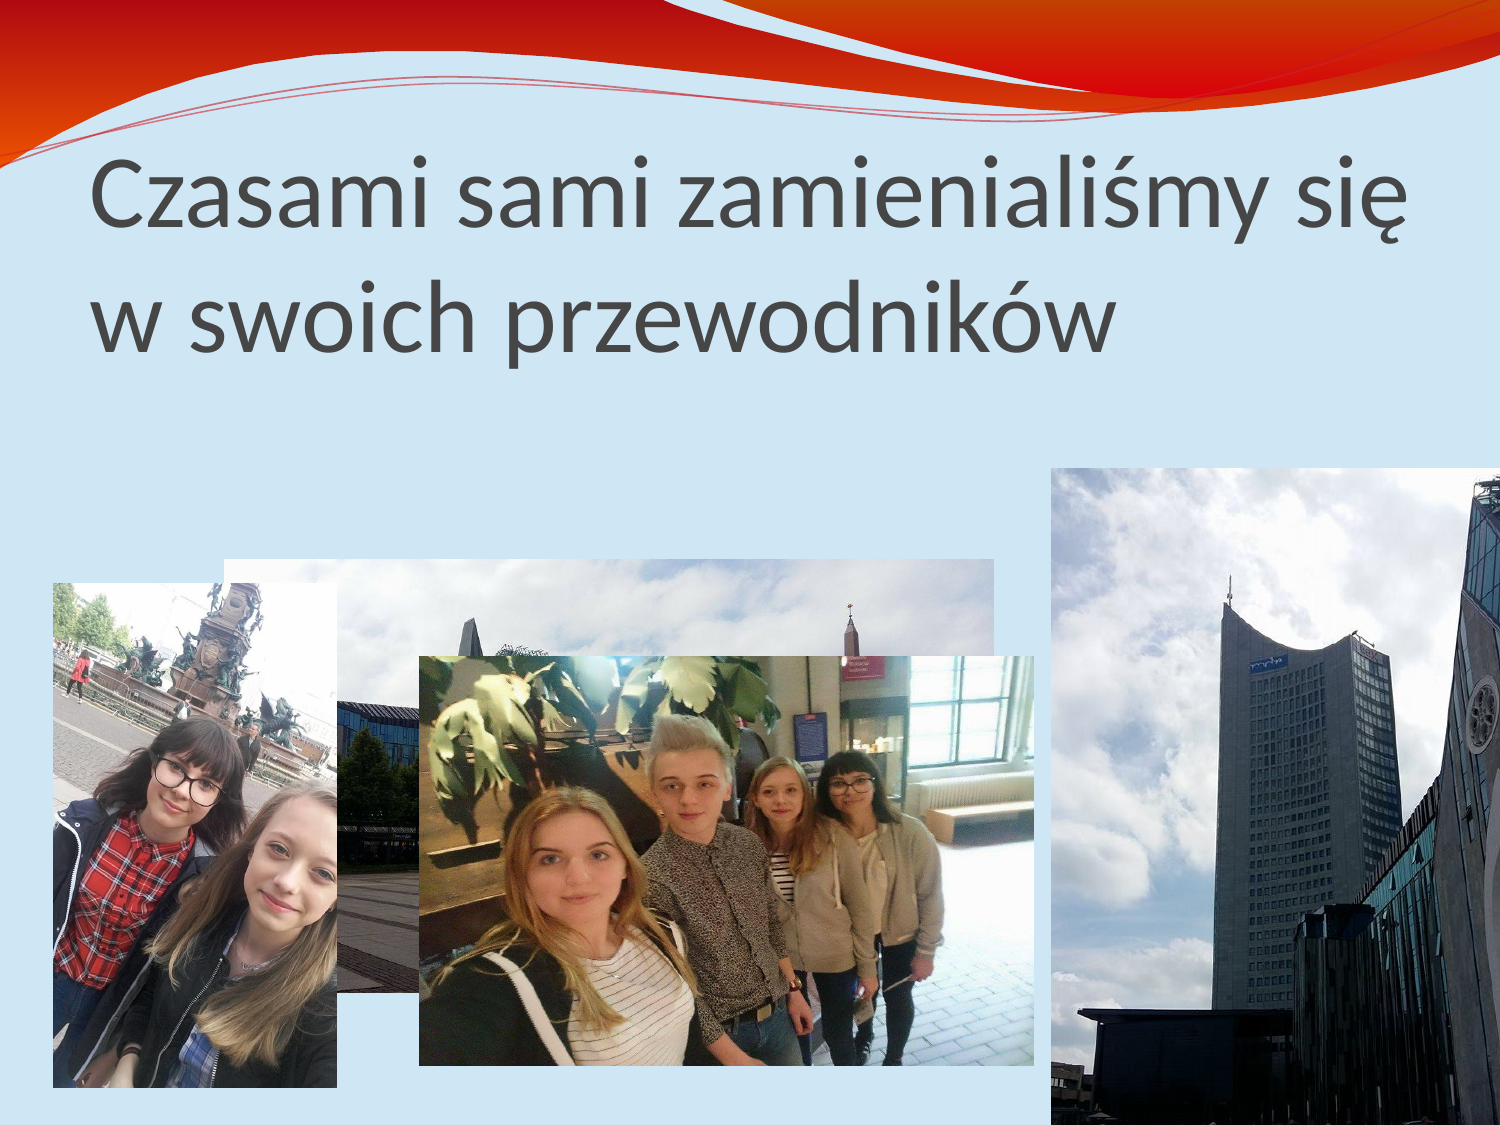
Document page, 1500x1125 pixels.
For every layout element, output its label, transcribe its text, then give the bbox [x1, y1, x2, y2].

picture [1051, 468, 1500, 1125]
title Czasami sami zamienialiśmy się w swoich przewodników [75, 115, 1438, 303]
picture [53, 559, 1034, 1088]
